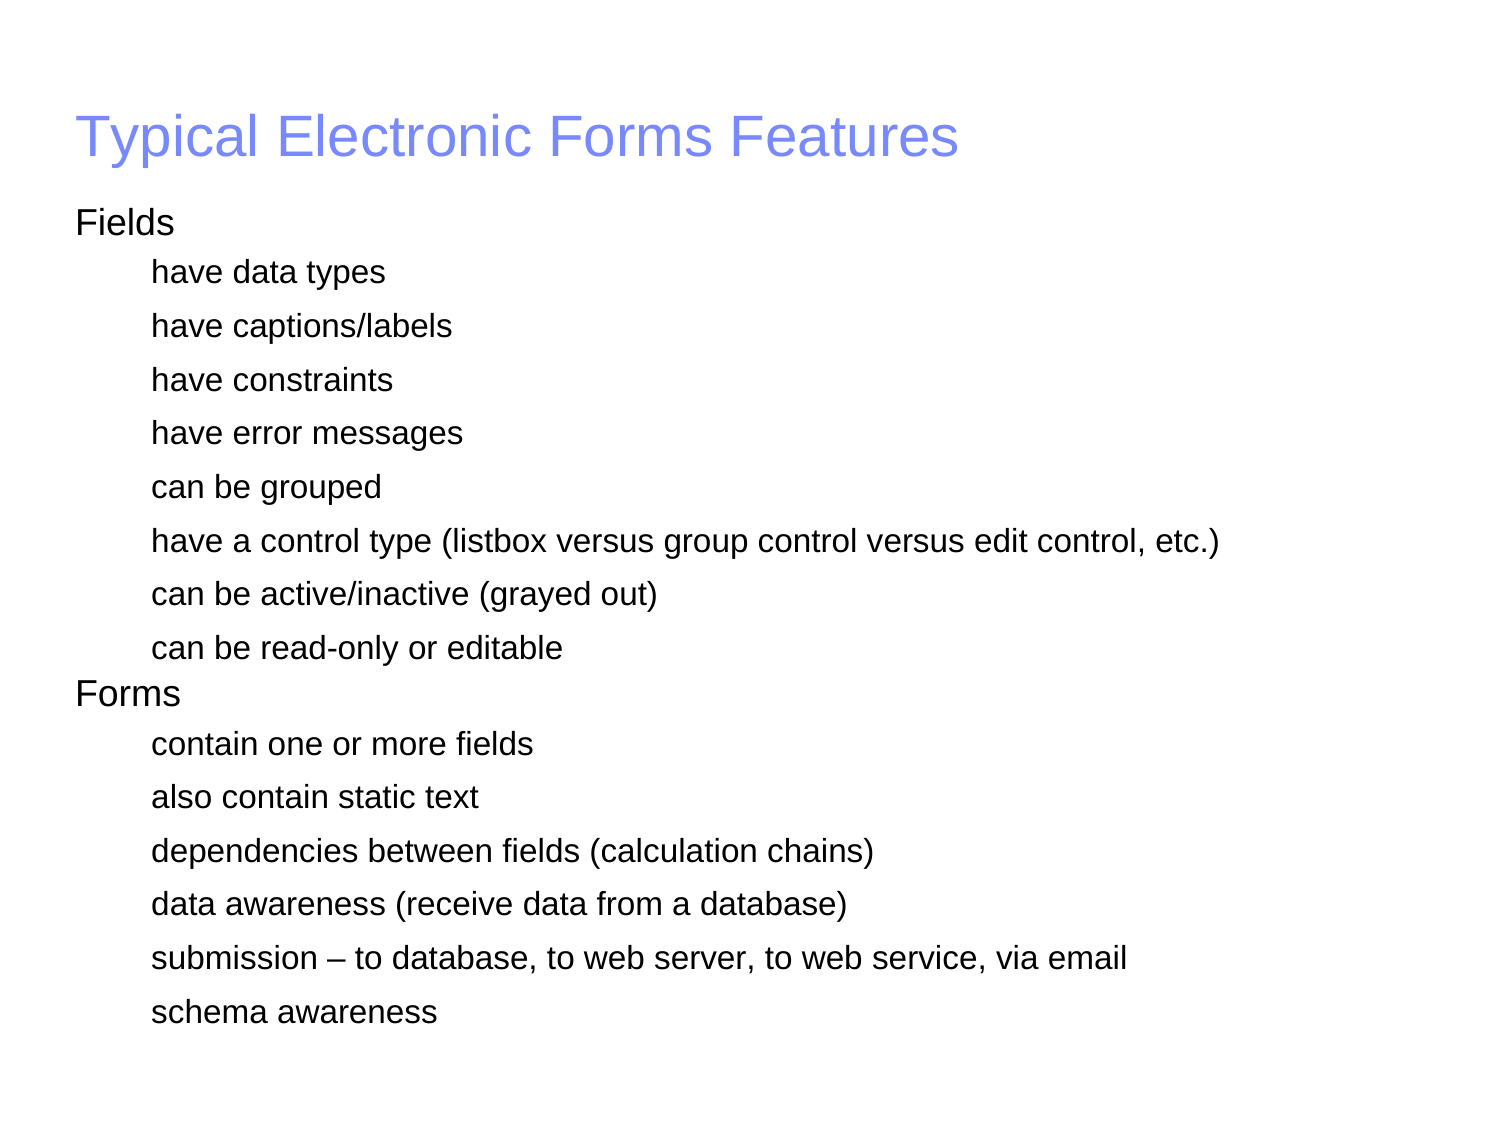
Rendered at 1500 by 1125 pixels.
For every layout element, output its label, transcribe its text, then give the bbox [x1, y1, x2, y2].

title Typical Electronic Forms Features [75, 52, 1425, 201]
list Fields have data types have captions/labels have constraints have error messages can be grouped have a control type (listbox versus group control versus edit control, etc.) can be active/inactive (grayed out) can be read-only or editable Forms contain one or more fields also contain static text dependencies between fields (calculation chains) data awareness (receive data from a database) submission – to database, to web server, to web service, via email schema awareness [75, 201, 1425, 1088]
